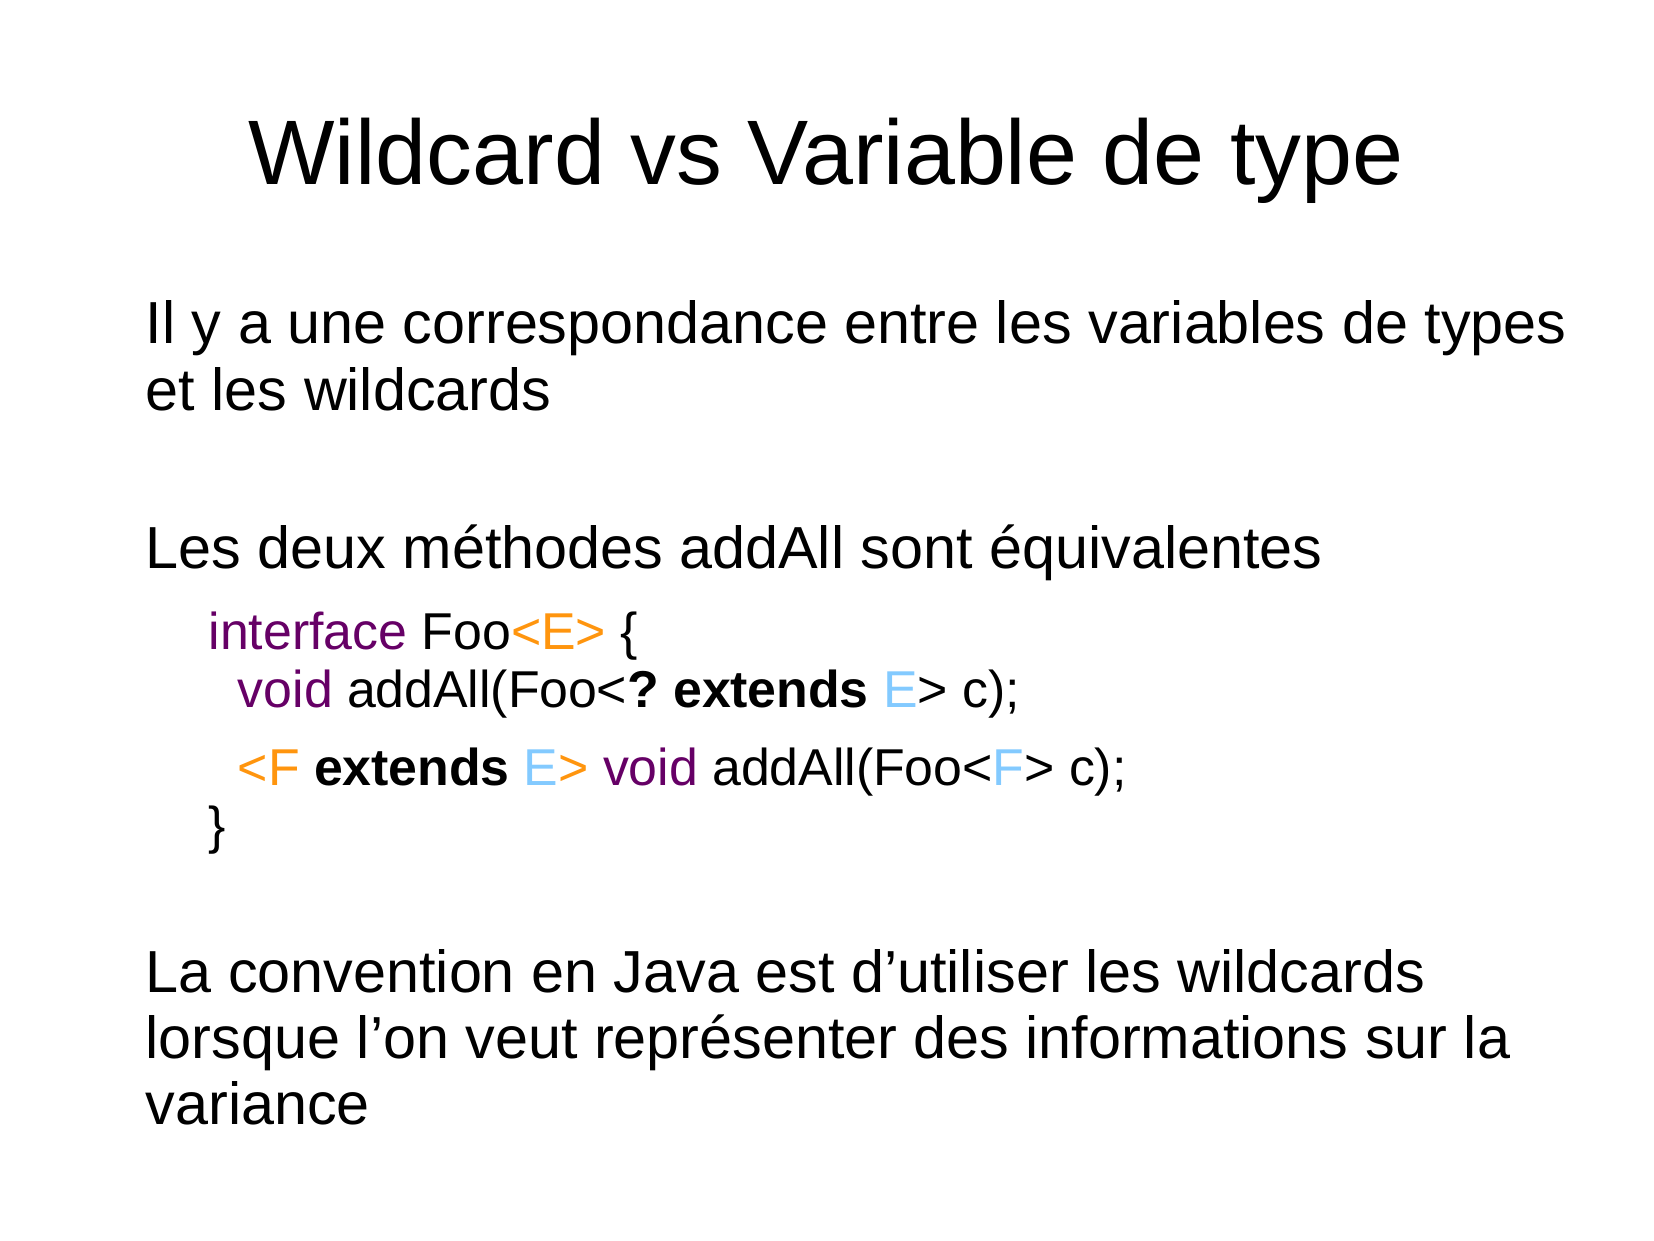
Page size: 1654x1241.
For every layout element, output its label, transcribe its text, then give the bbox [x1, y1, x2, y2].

title Wildcard vs Variable de type [82, 49, 1571, 257]
list Il y a une correspondance entre les variables de types et les wildcards Les deux méthodes addAll sont équivalentes interface Foo<E> { void addAll(Foo<? extends E> c); <F extends E> void addAll(Foo<F> c); } La convention en Java est d’utiliser les wildcards lorsque l’on veut représenter des informations sur la variance [82, 290, 1571, 1141]
